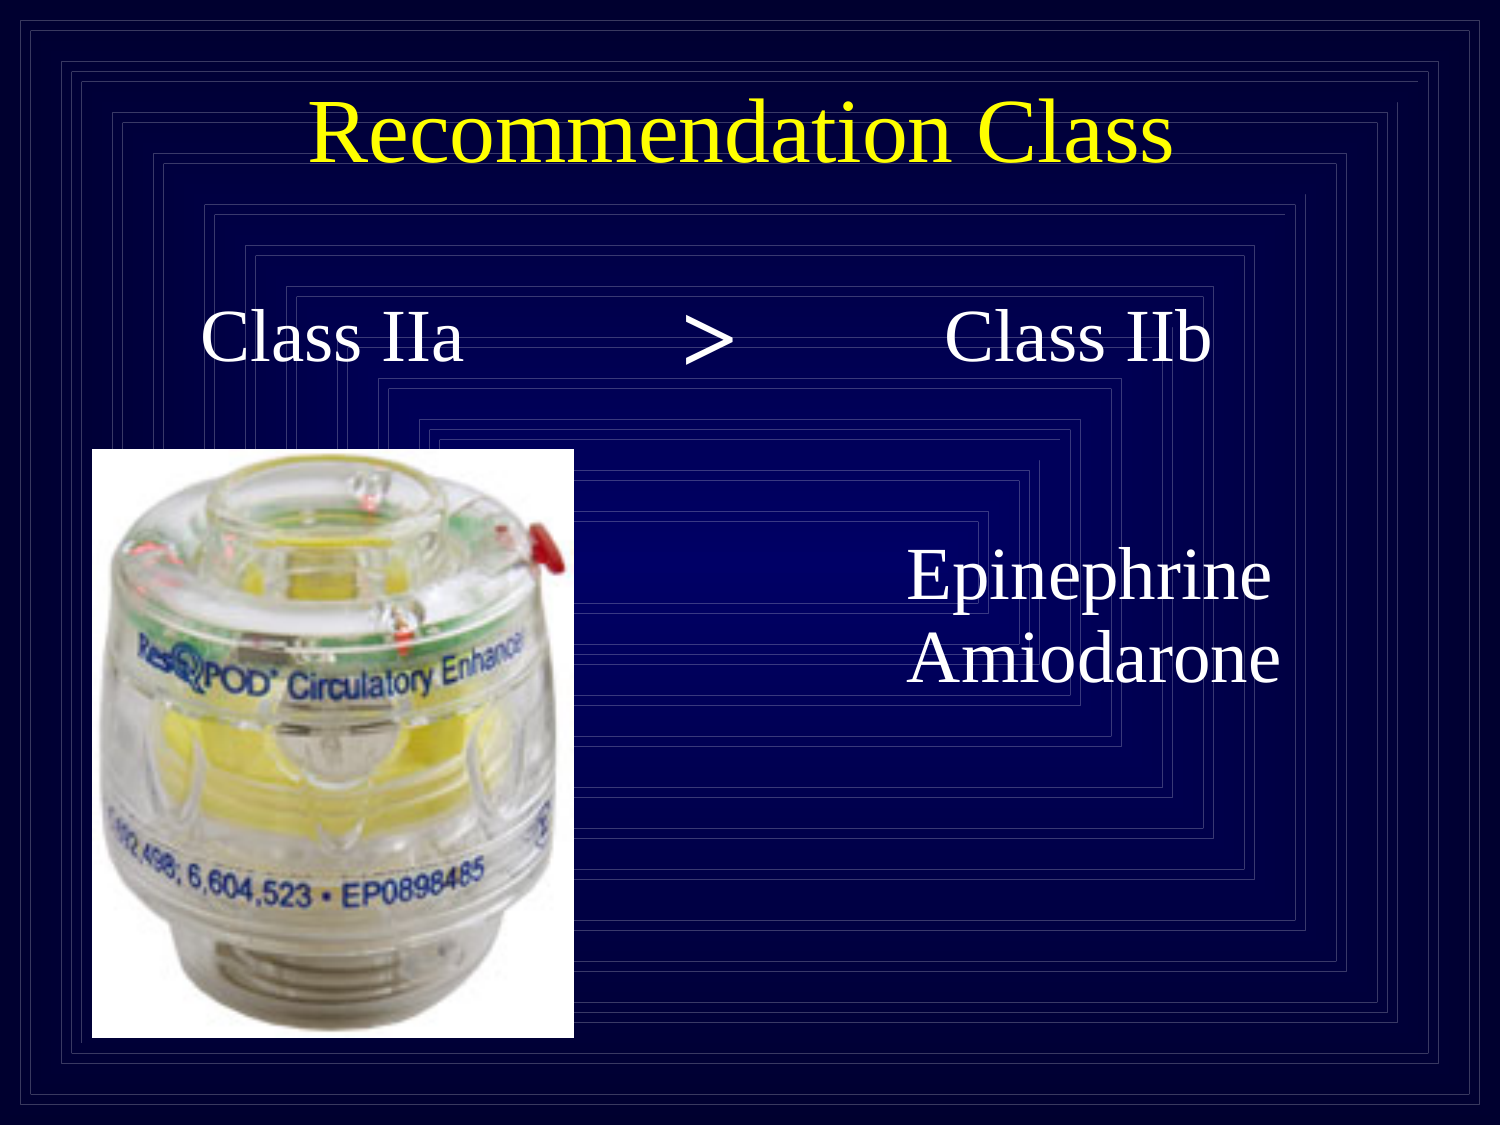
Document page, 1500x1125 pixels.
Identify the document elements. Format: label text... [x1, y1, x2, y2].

picture [92, 449, 574, 1038]
text_box Class IIb [929, 287, 1305, 386]
text_box > [667, 277, 830, 404]
text_box Recommendation Class [24, 37, 1460, 225]
text_box Epinephrine Amiodarone [892, 524, 1493, 707]
text_box Class IIa [145, 287, 521, 386]
